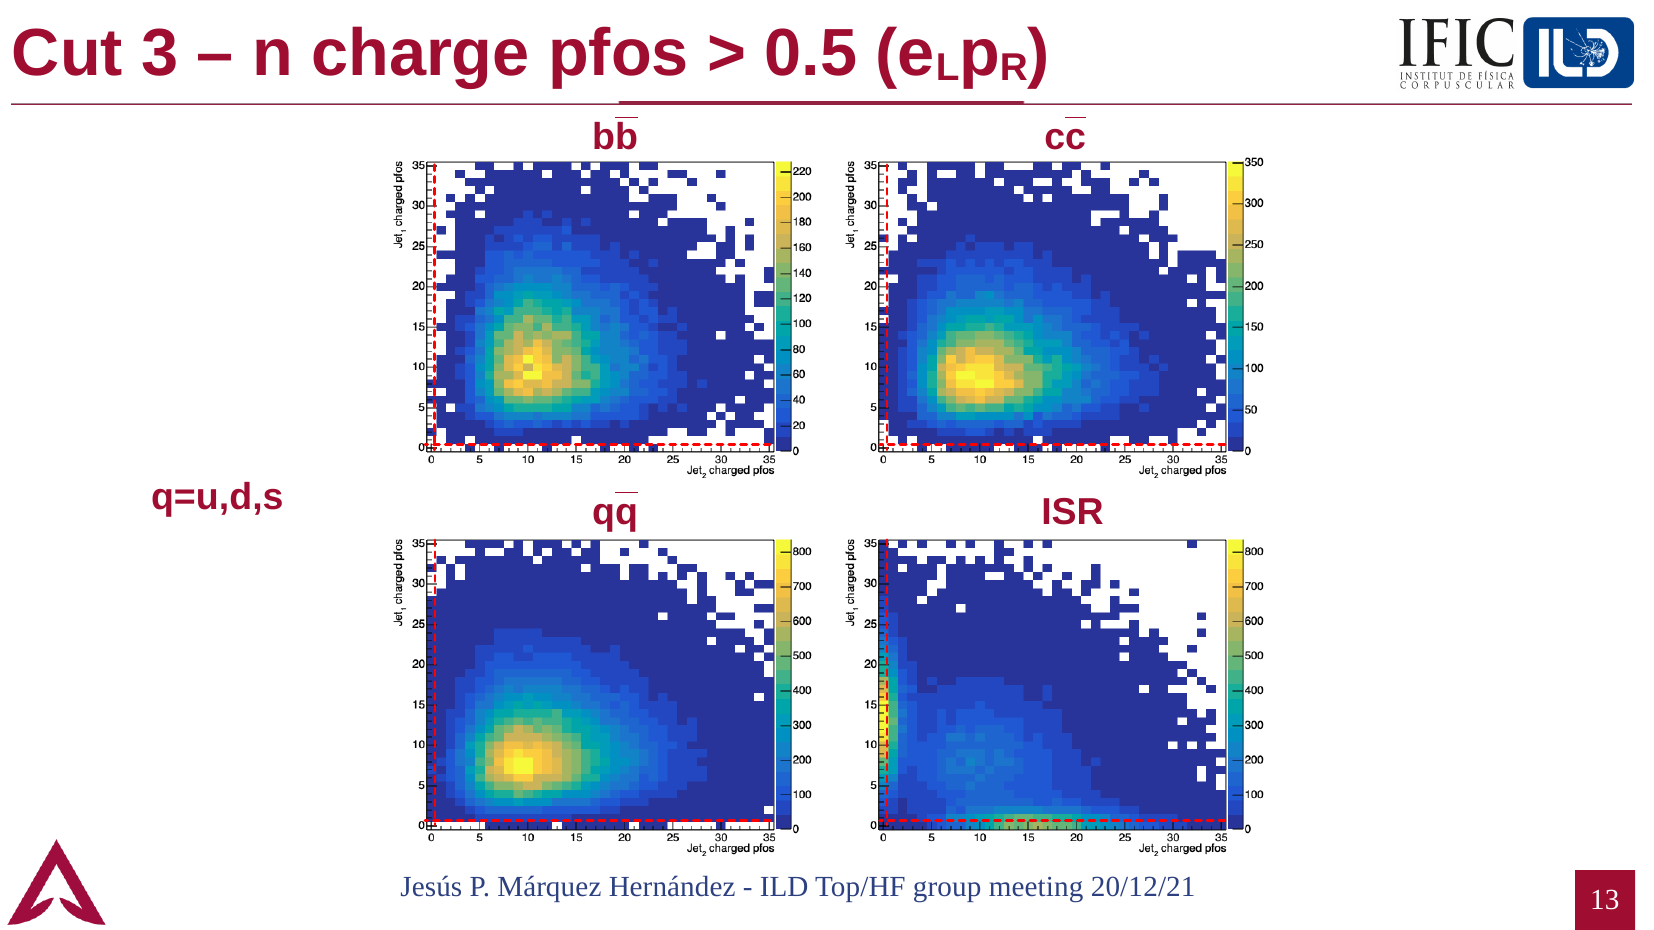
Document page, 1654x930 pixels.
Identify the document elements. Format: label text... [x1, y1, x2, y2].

picture [1500, 16, 1517, 92]
picture [11, 101, 1632, 105]
text_box cc [1020, 108, 1111, 166]
text_box qq [570, 483, 661, 541]
picture [1522, 14, 1635, 90]
picture [375, 118, 1279, 875]
text_box bb [570, 108, 661, 166]
picture [7, 839, 106, 925]
text_box q=u,d,s [135, 468, 301, 526]
title Cut 3 – n charge pfos > 0.5 (eLpR) [11, 14, 1500, 102]
text_box ISR [1020, 483, 1126, 541]
